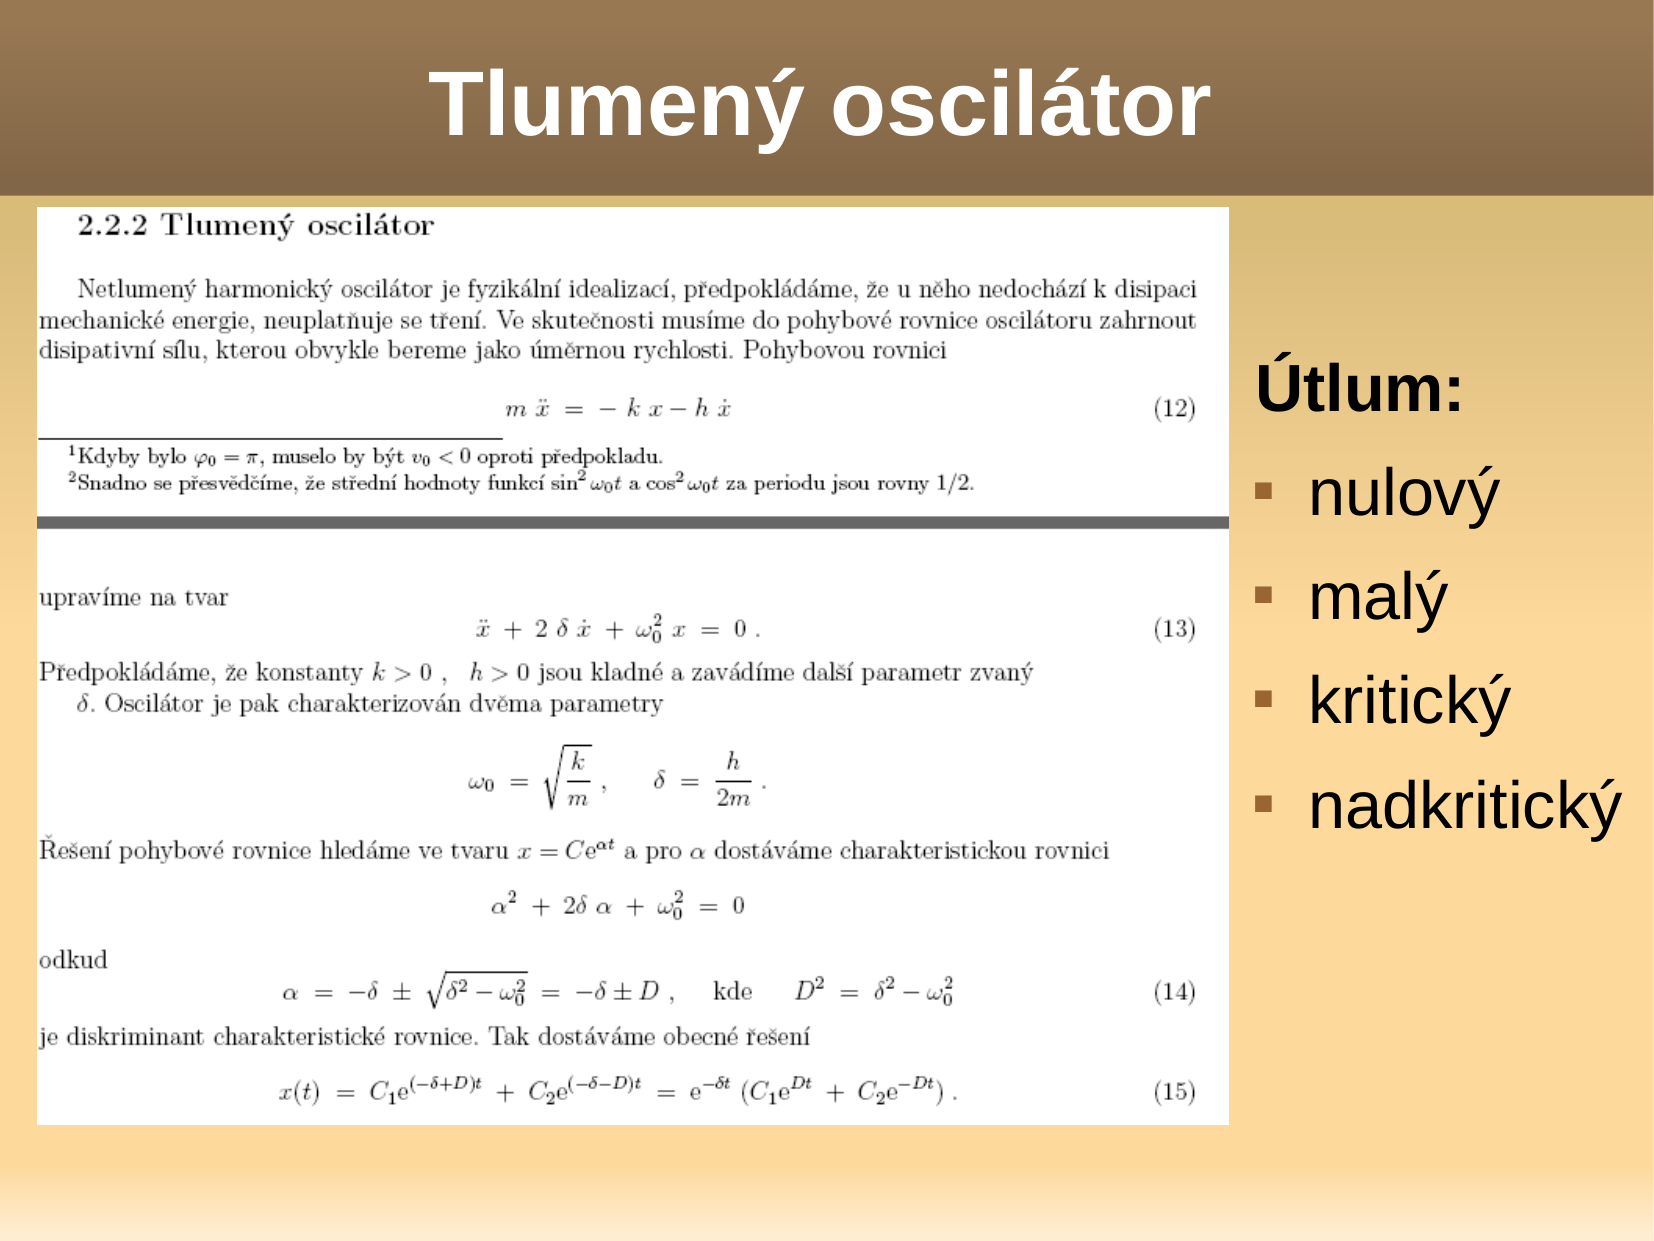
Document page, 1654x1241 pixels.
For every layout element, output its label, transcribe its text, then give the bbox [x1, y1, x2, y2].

picture [0, 0, 1654, 1241]
title Tlumený oscilátor [76, 0, 1565, 208]
list Útlum: nulový malý kritický nadkritický [1237, 246, 1651, 1051]
